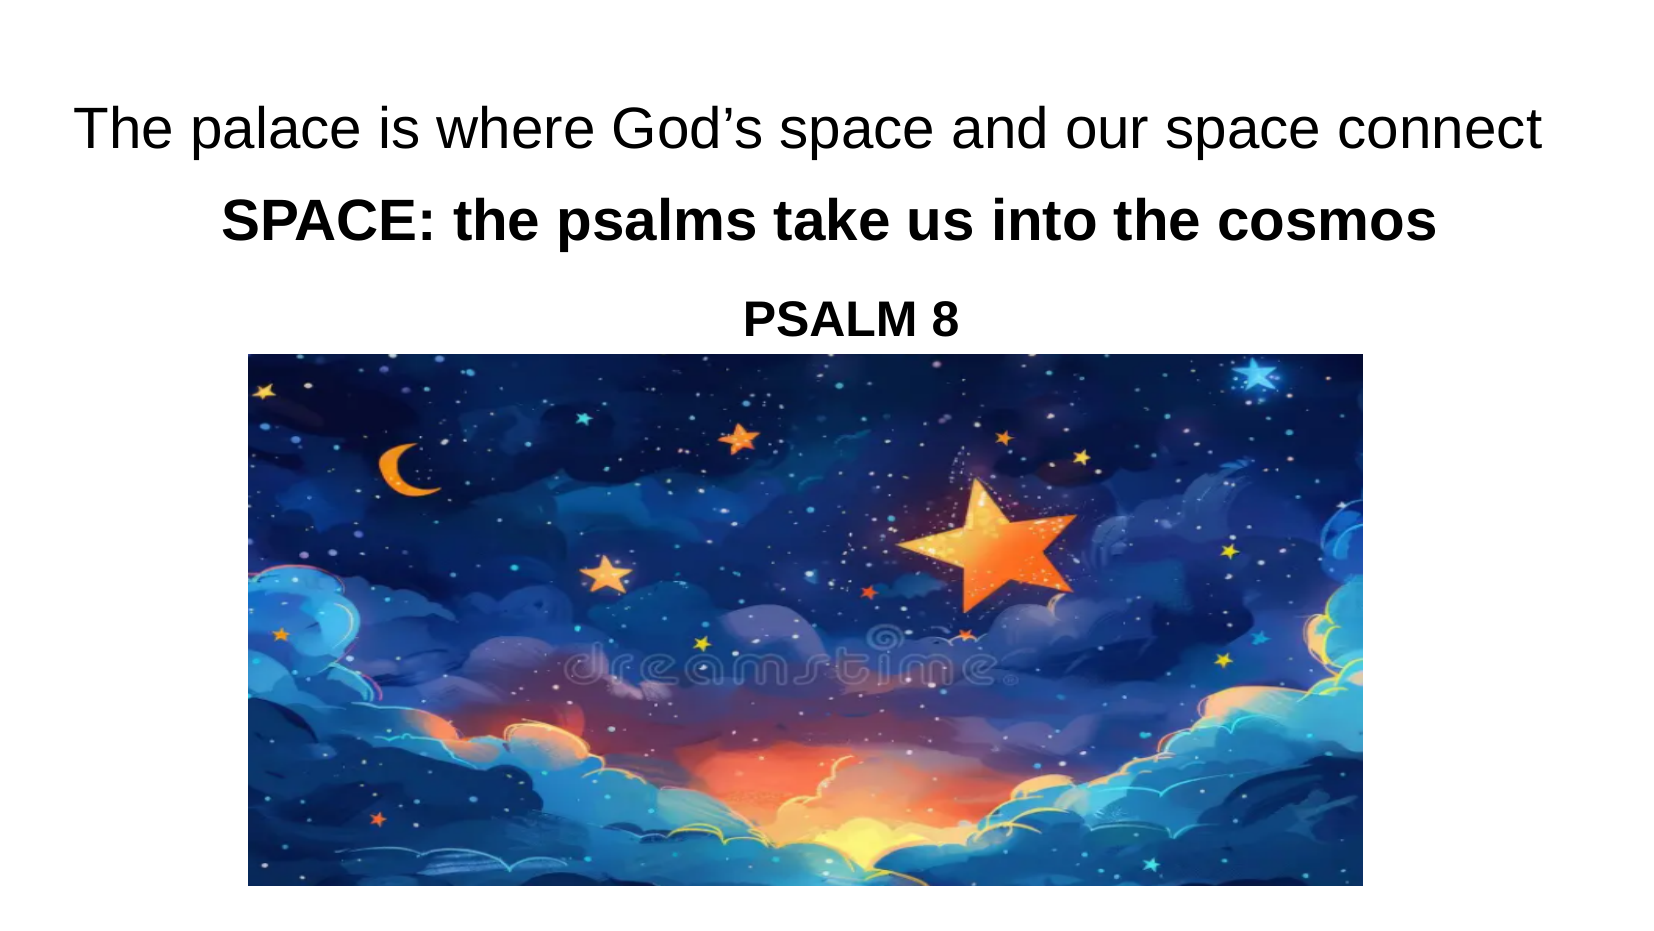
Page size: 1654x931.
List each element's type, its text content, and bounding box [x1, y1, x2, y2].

text_box PSALM 8 [728, 283, 975, 355]
text_box SPACE: the psalms take us into the cosmos [206, 179, 1477, 266]
picture [248, 354, 1363, 886]
text_box The palace is where God’s space and our space connect [59, 88, 1555, 169]
